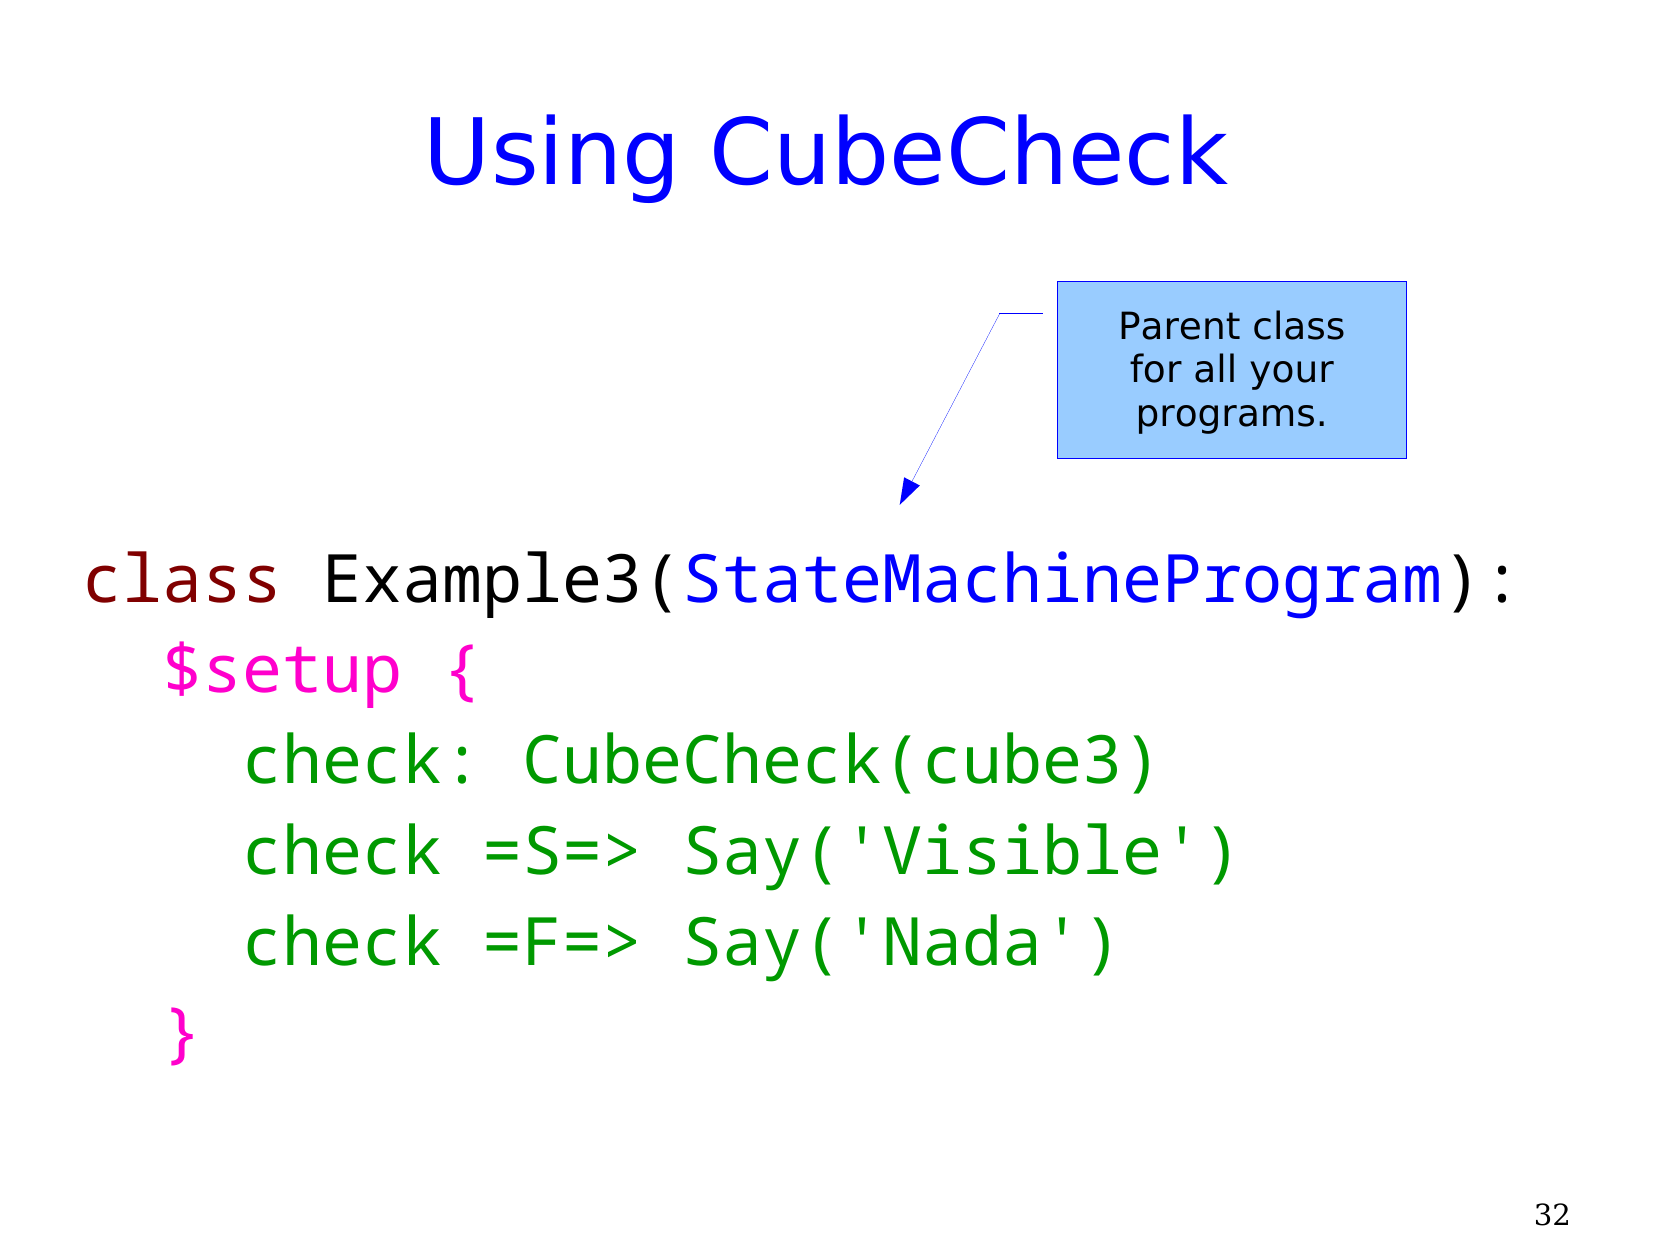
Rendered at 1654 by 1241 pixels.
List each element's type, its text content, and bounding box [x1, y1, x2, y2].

title Using CubeCheck [82, 49, 1571, 257]
text_box Parent class for all your programs. [1058, 281, 1406, 458]
list class Example3(StateMachineProgram): $setup { check: CubeCheck(cube3) check =S=> Say('Visible') check =F=> Say('Nada') } [82, 290, 1571, 1109]
